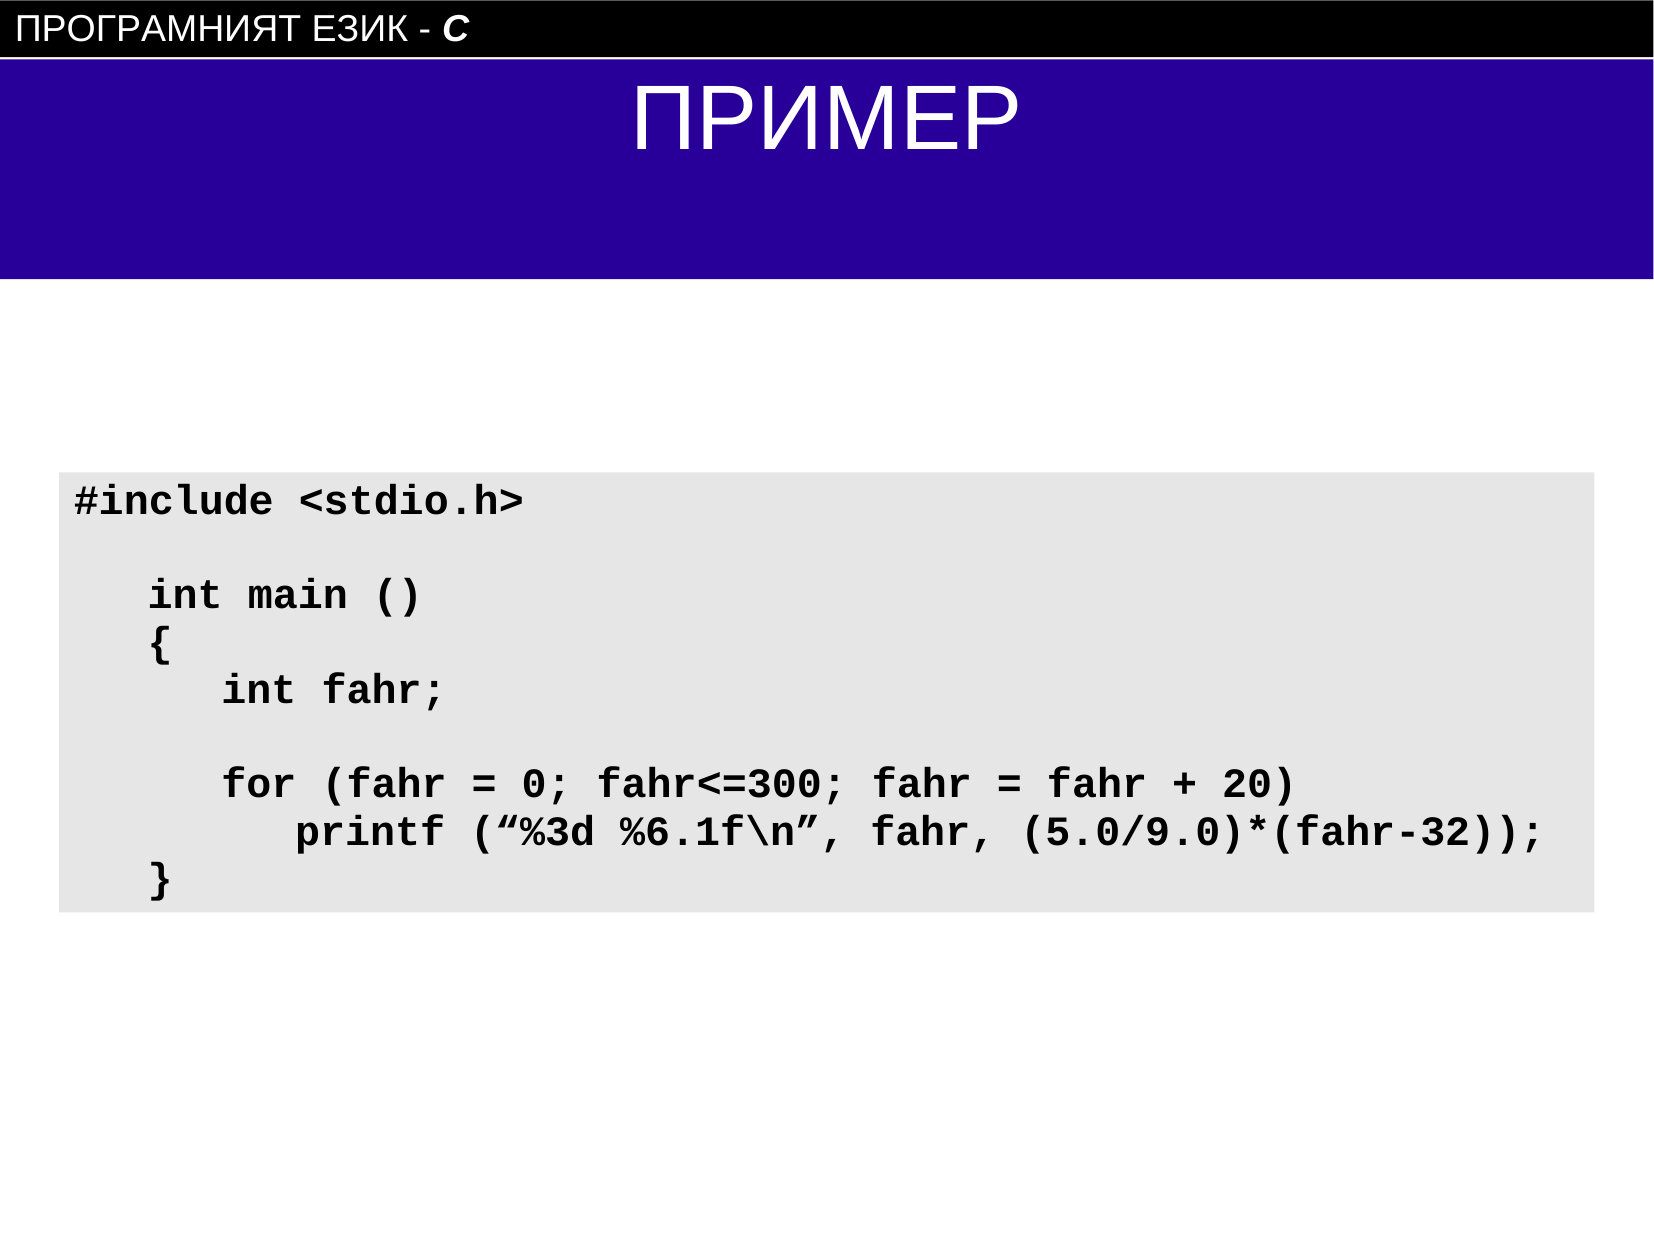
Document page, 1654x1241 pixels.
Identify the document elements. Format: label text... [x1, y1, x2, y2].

text_box ПРИМЕР [0, 59, 1654, 280]
text_box ПРОГРАМНИЯT ЕЗИК - С [0, 0, 1654, 58]
text_box #include <stdio.h> int main () { int fahr; for (fahr = 0; fahr<=300; fahr = fahr + 20) printf (“%3d %6.1f\n”, fahr, (5.0/9.0)*(fahr-32)); } [59, 472, 1595, 913]
